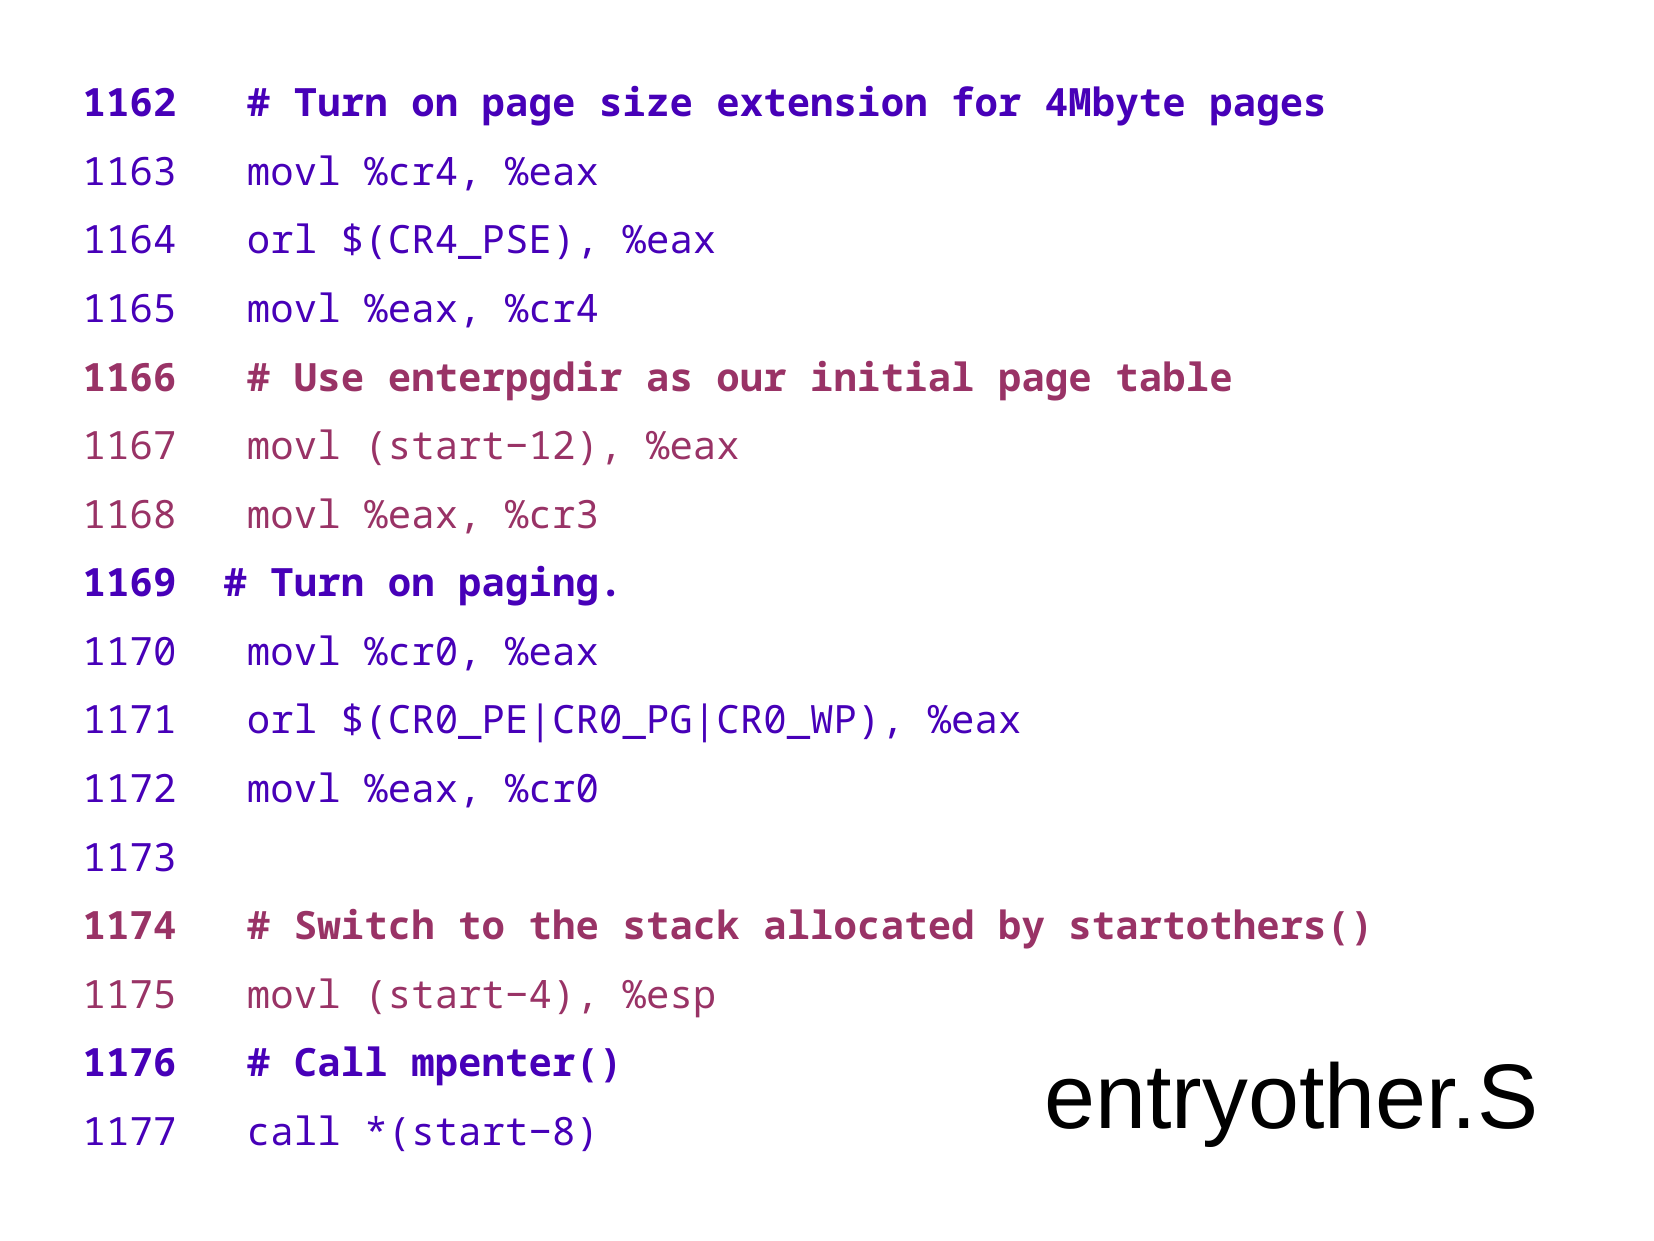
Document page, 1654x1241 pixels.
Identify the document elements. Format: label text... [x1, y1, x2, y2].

list 1162 # Turn on page size extension for 4Mbyte pages 1163 movl %cr4, %eax 1164 orl $(CR4_PSE), %eax 1165 movl %eax, %cr4 1166 # Use enterpgdir as our initial page table 1167 movl (start−12), %eax 1168 movl %eax, %cr3 1169 # Turn on paging. 1170 movl %cr0, %eax 1171 orl $(CR0_PE|CR0_PG|CR0_WP), %eax 1172 movl %eax, %cr0 1173 1174 # Switch to the stack allocated by startothers() 1175 movl (start−4), %esp 1176 # Call mpenter() 1177 call *(start−8) [82, 75, 1571, 1163]
title entryother.S [1012, 992, 1571, 1201]
